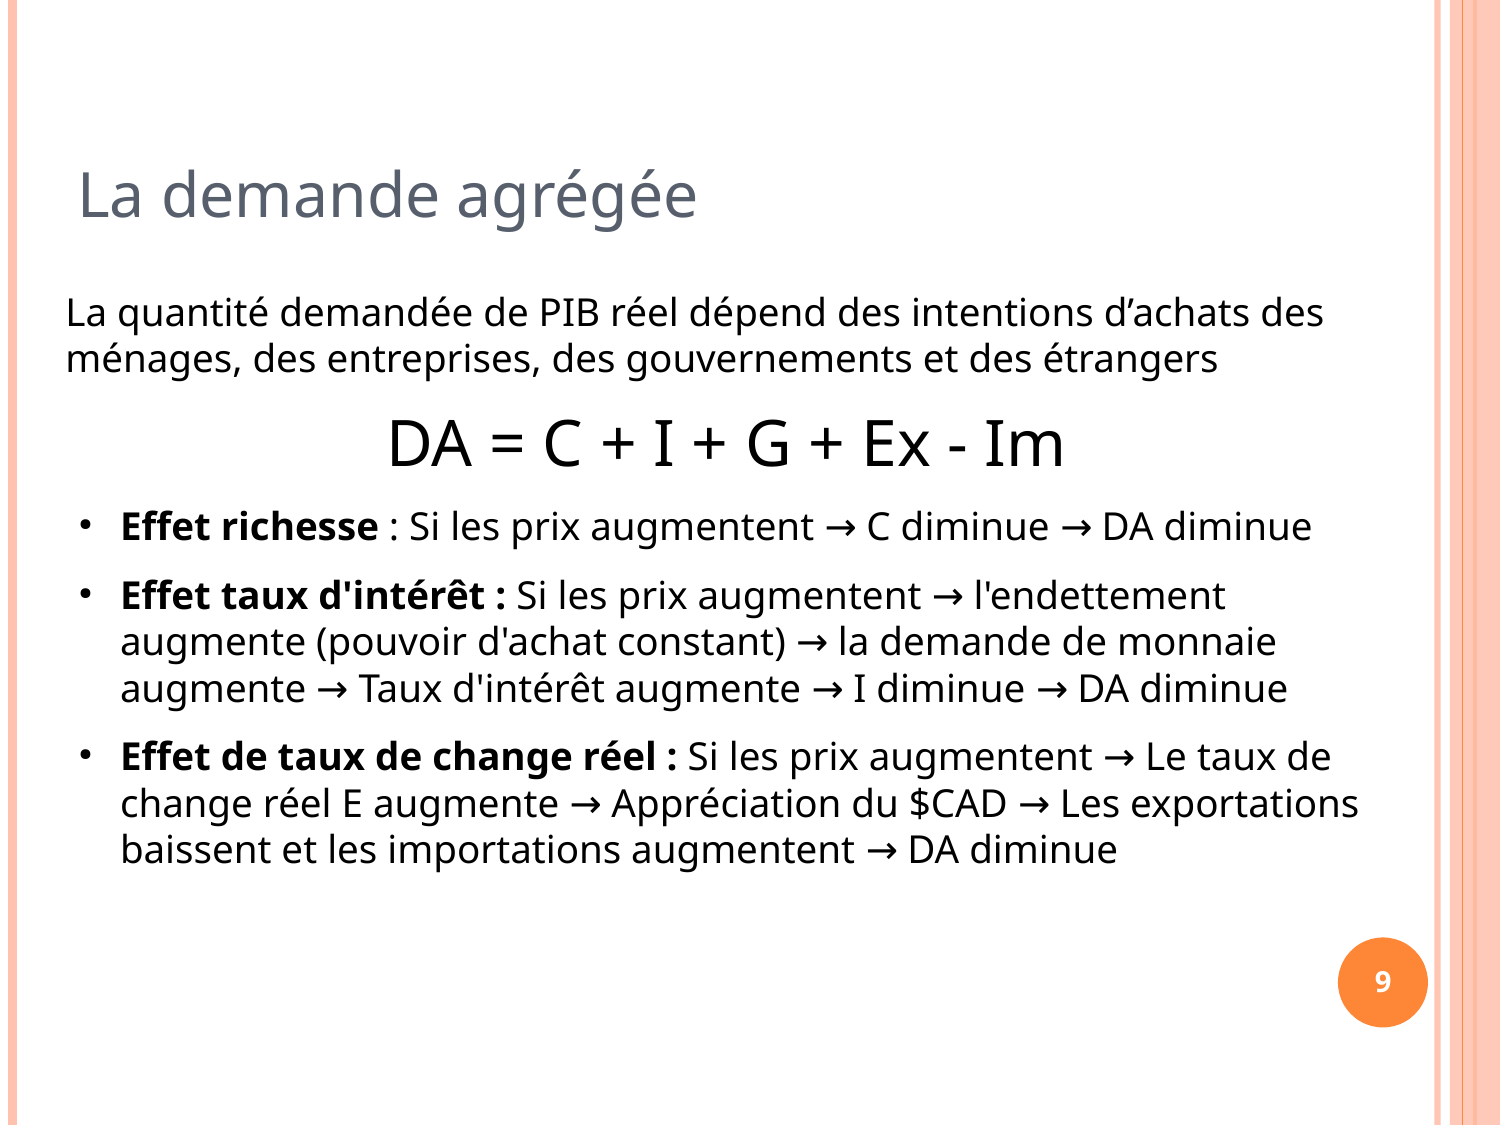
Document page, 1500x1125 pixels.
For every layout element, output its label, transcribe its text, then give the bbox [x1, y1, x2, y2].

title La demande agrégée [62, 37, 1450, 238]
list La quantité demandée de PIB réel dépend des intentions d’achats des ménages, des entreprises, des gouvernements et des étrangers DA = C + I + G + Ex - Im Effet richesse : Si les prix augmentent → C diminue → DA diminue Effet taux d'intérêt : Si les prix augmentent → l'endettement augmente (pouvoir d'achat constant) → la demande de monnaie augmente → Taux d'intérêt augmente → I diminue → DA diminue Effet de taux de change réel : Si les prix augmentent → Le taux de change réel E augmente → Appréciation du $CAD → Les exportations baissent et les importations augmentent → DA diminue [65, 287, 1388, 1000]
slide_number <numéro> [1333, 940, 1434, 1027]
